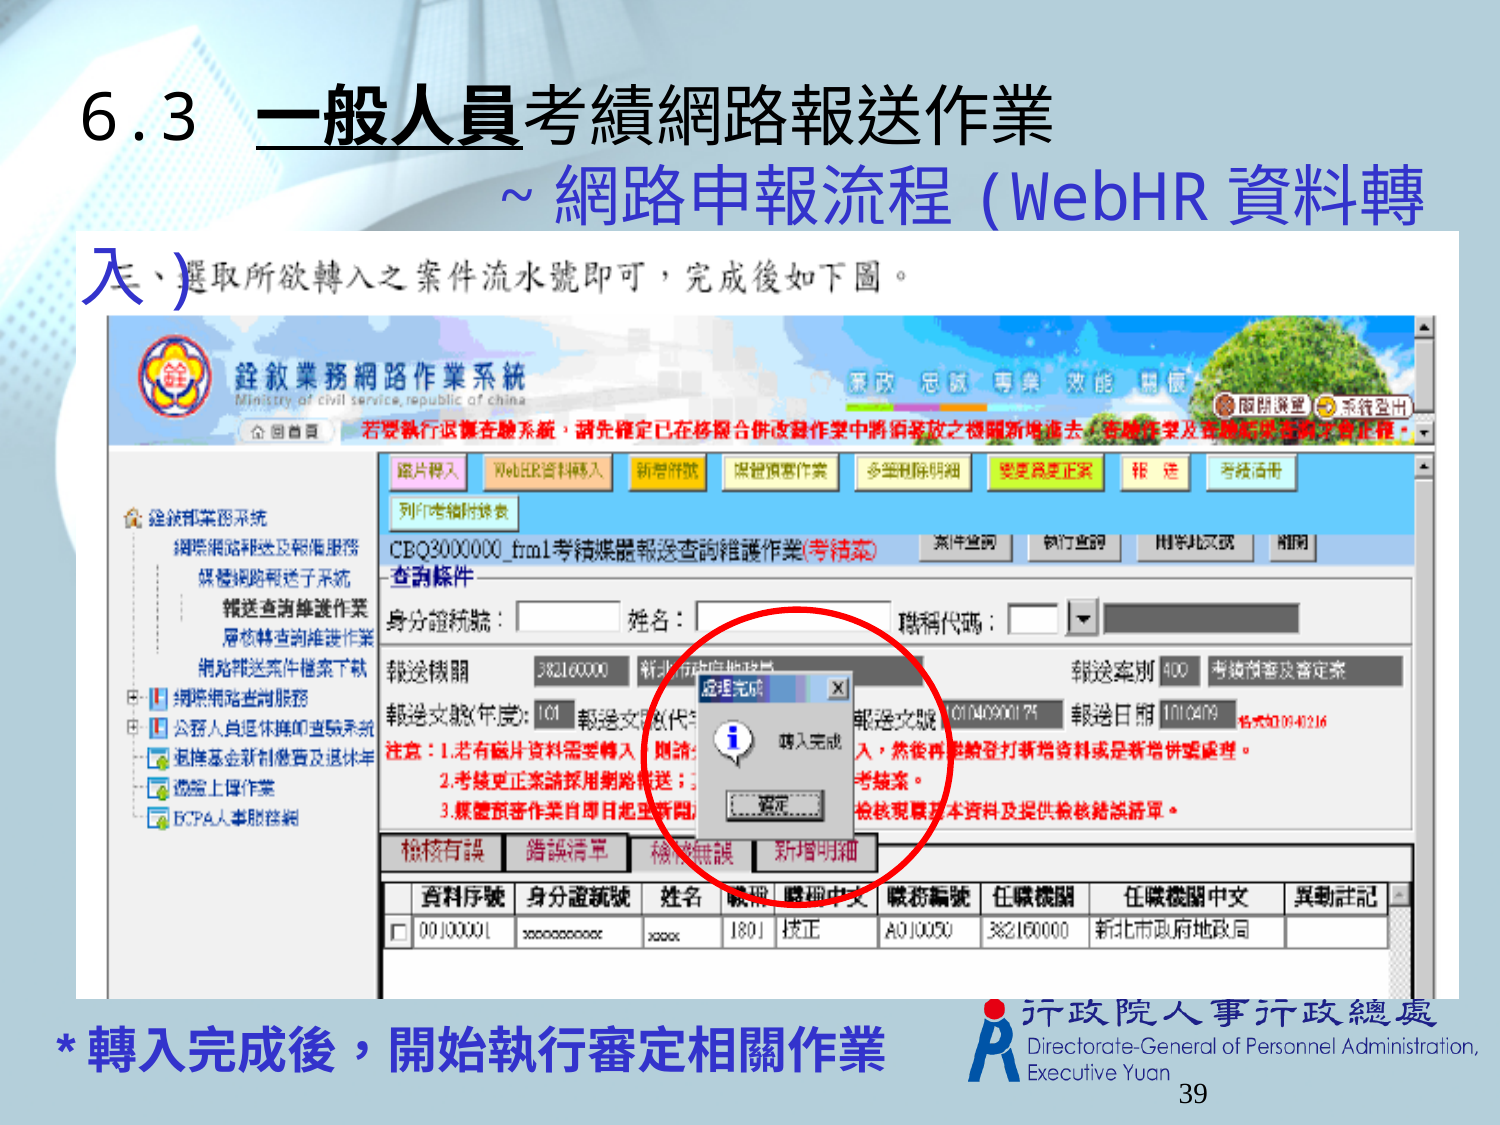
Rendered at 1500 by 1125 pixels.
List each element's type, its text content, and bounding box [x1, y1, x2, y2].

text_box *轉入完成後，開始執行審定相關作業 [41, 1011, 903, 1086]
text_box [1163, 1066, 1477, 1125]
picture [76, 231, 1459, 999]
text_box 6.3 一般人員考績網路報送作業 ~網路申報流程(WebHR資料轉入) [65, 66, 1447, 179]
